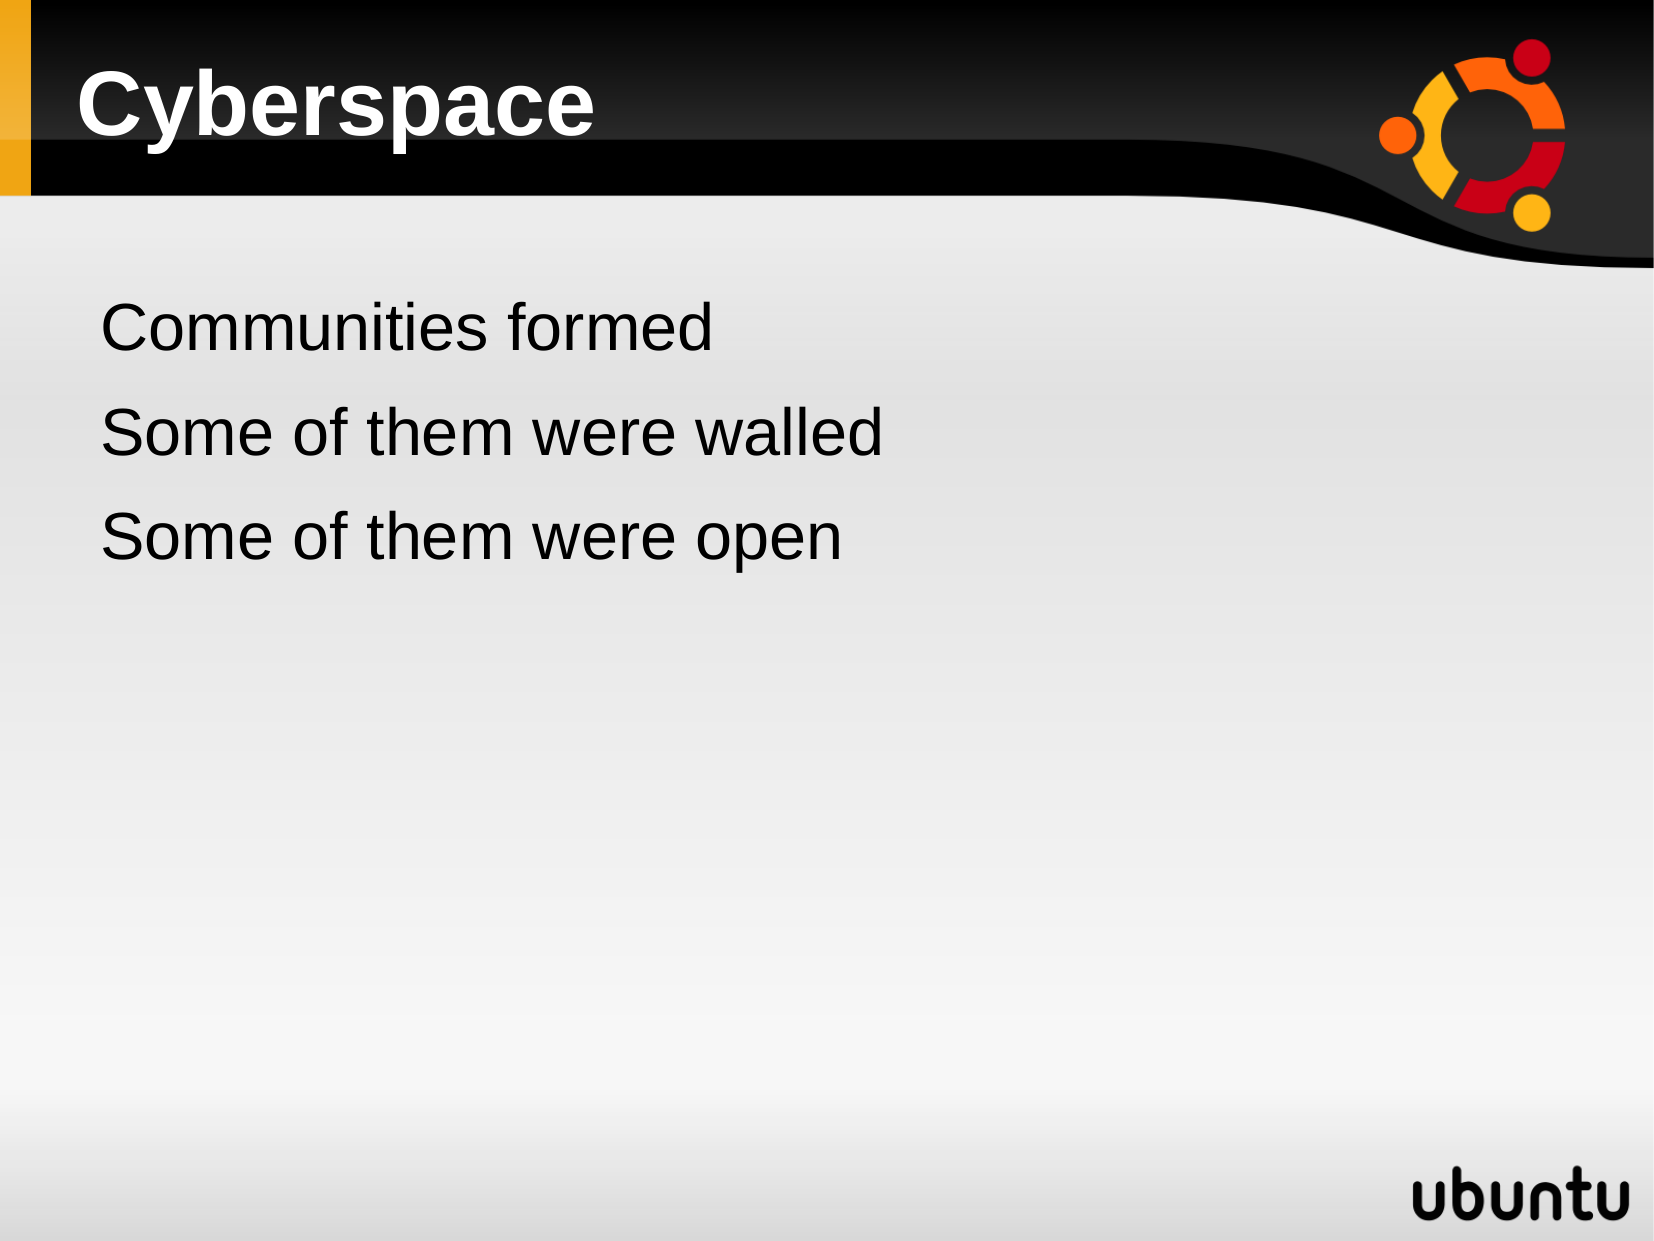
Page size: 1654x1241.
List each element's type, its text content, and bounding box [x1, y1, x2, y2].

picture [0, 0, 1654, 1241]
list Communities formed Some of them were walled Some of them were open [82, 290, 1571, 1109]
title Cyberspace [76, 0, 1565, 208]
